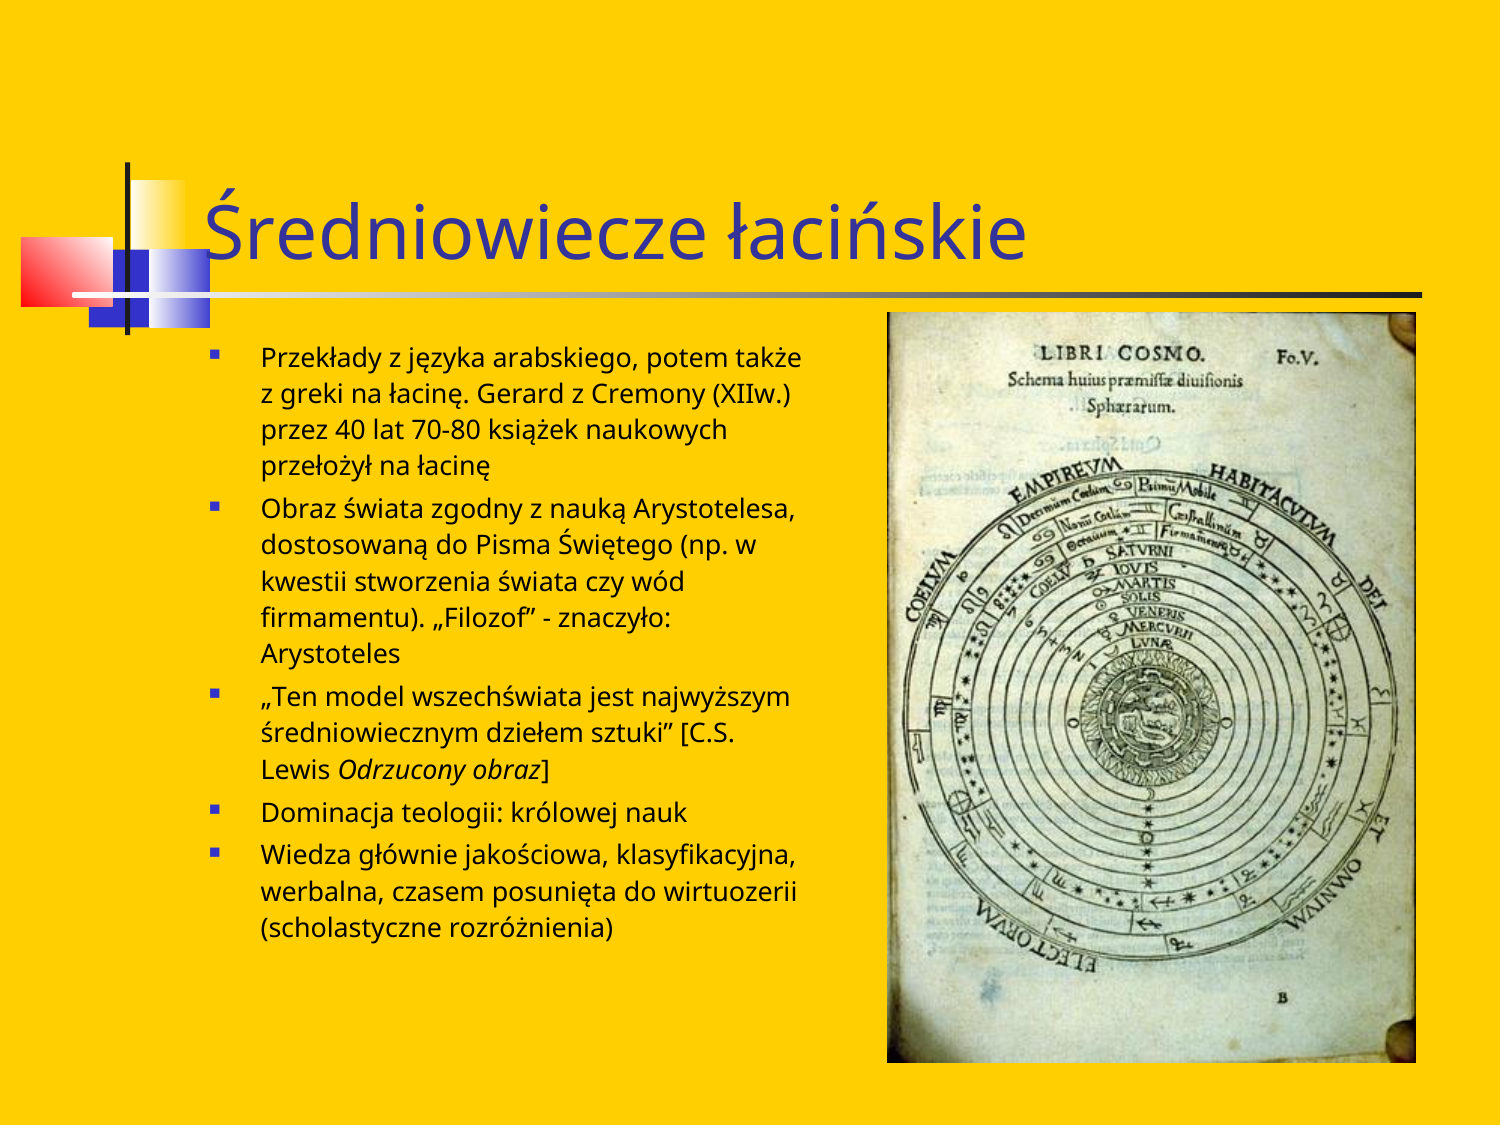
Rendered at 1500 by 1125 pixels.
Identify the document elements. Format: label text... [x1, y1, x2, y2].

picture [887, 312, 1416, 1063]
title Średniowiecze łacińskie [188, 101, 1468, 289]
list Przekłady z języka arabskiego, potem także z greki na łacinę. Gerard z Cremony (XIIw.) przez 40 lat 70-80 książek naukowych przełożył na łacinę Obraz świata zgodny z nauką Arystotelesa, dostosowaną do Pisma Świętego (np. w kwestii stworzenia świata czy wód firmamentu). „Filozof” - znaczyło: Arystoteles „Ten model wszechświata jest najwyższym średniowiecznym dziełem sztuki” [C.S. Lewis Odrzucony obraz] Dominacja teologii: królowej nauk Wiedza głównie jakościowa, klasyfikacyjna, werbalna, czasem posunięta do wirtuozerii (scholastyczne rozróżnienia) [193, 331, 820, 1007]
